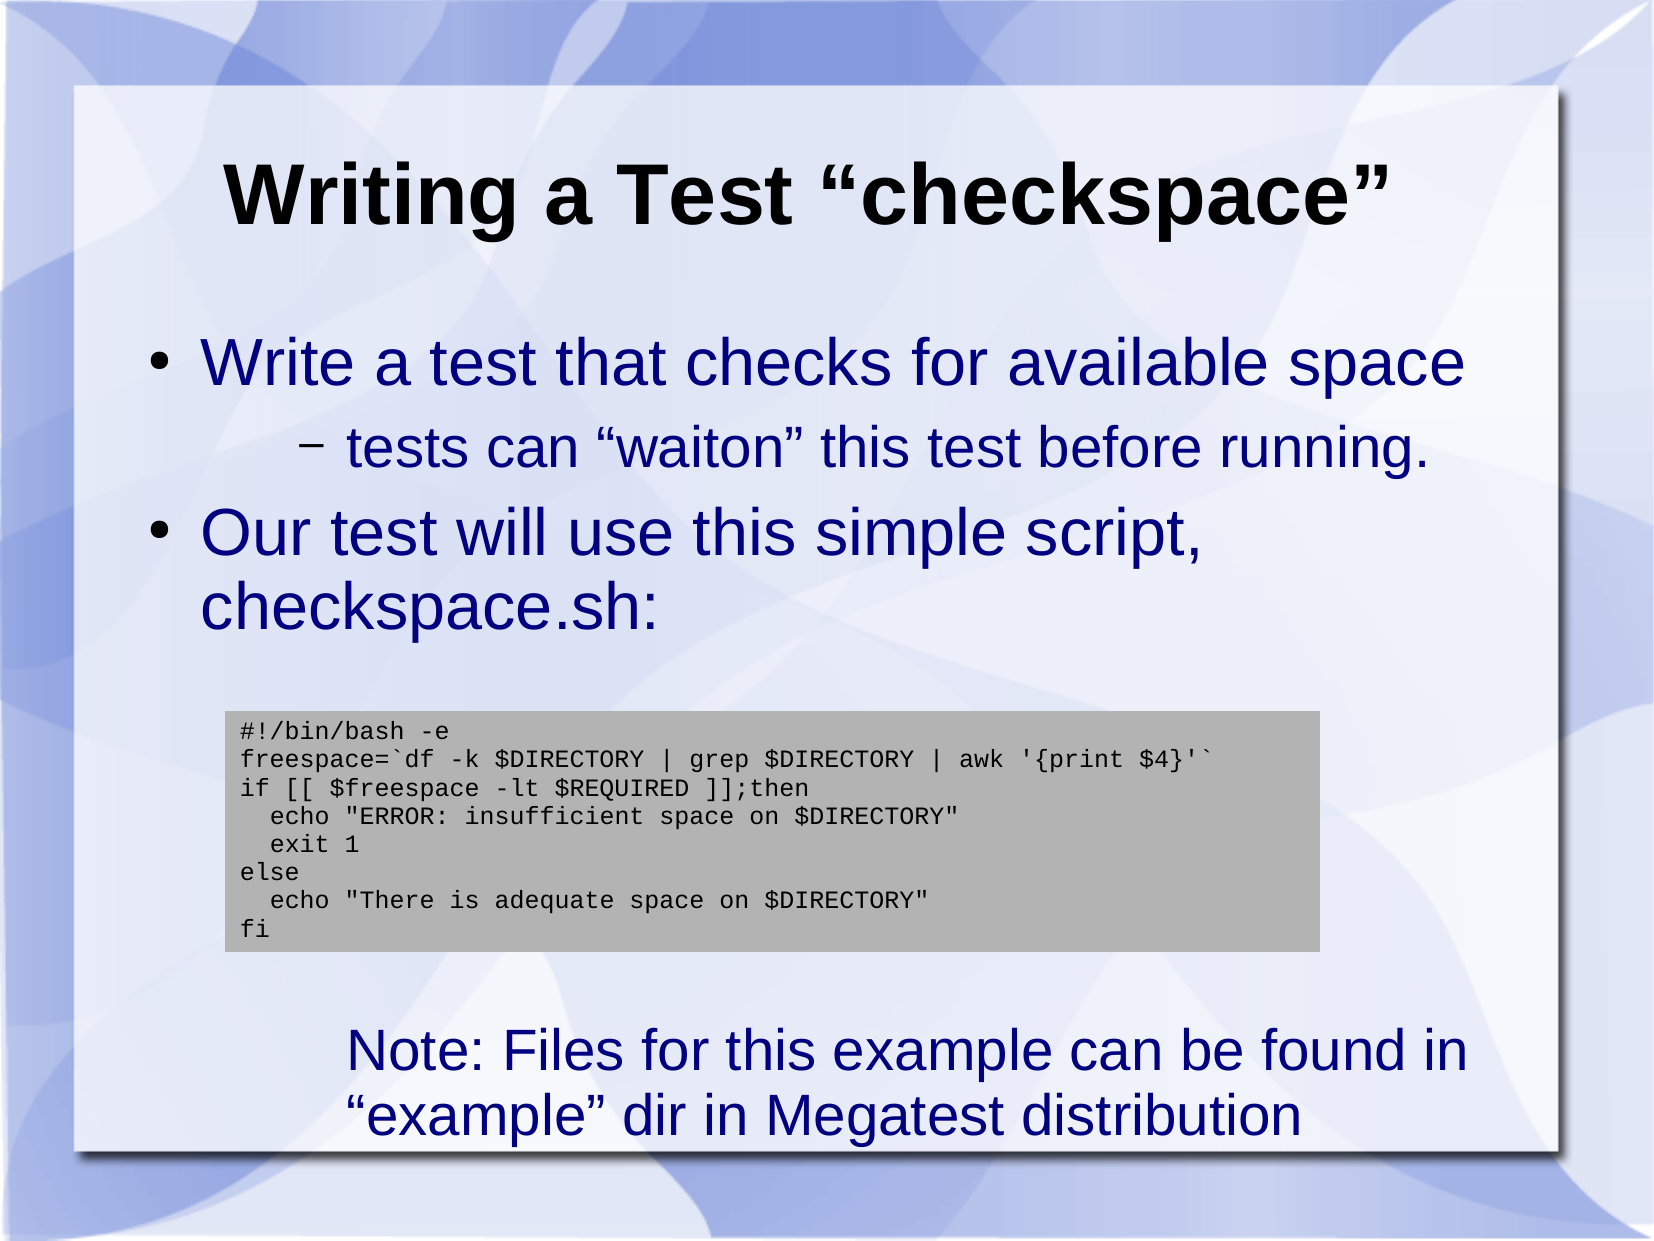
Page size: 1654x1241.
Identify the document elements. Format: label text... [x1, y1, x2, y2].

title Writing a Test “checkspace” [82, 98, 1536, 291]
list Write a test that checks for available space tests can “waiton” this test before running. Our test will use this simple script, checkspace.sh: Note: Files for this example can be found in “example” dir in Megatest distribution [129, 324, 1489, 1149]
table_header #!/bin/bash -e freespace=`df -k $DIRECTORY | grep $DIRECTORY | awk '{print $4}'` if [[ $freespace -lt $REQUIRED ]];then echo "ERROR: insufficient space on $DIRECTORY" exit 1 else echo "There is adequate space on $DIRECTORY" fi [225, 711, 1320, 952]
picture [0, 0, 1654, 1241]
